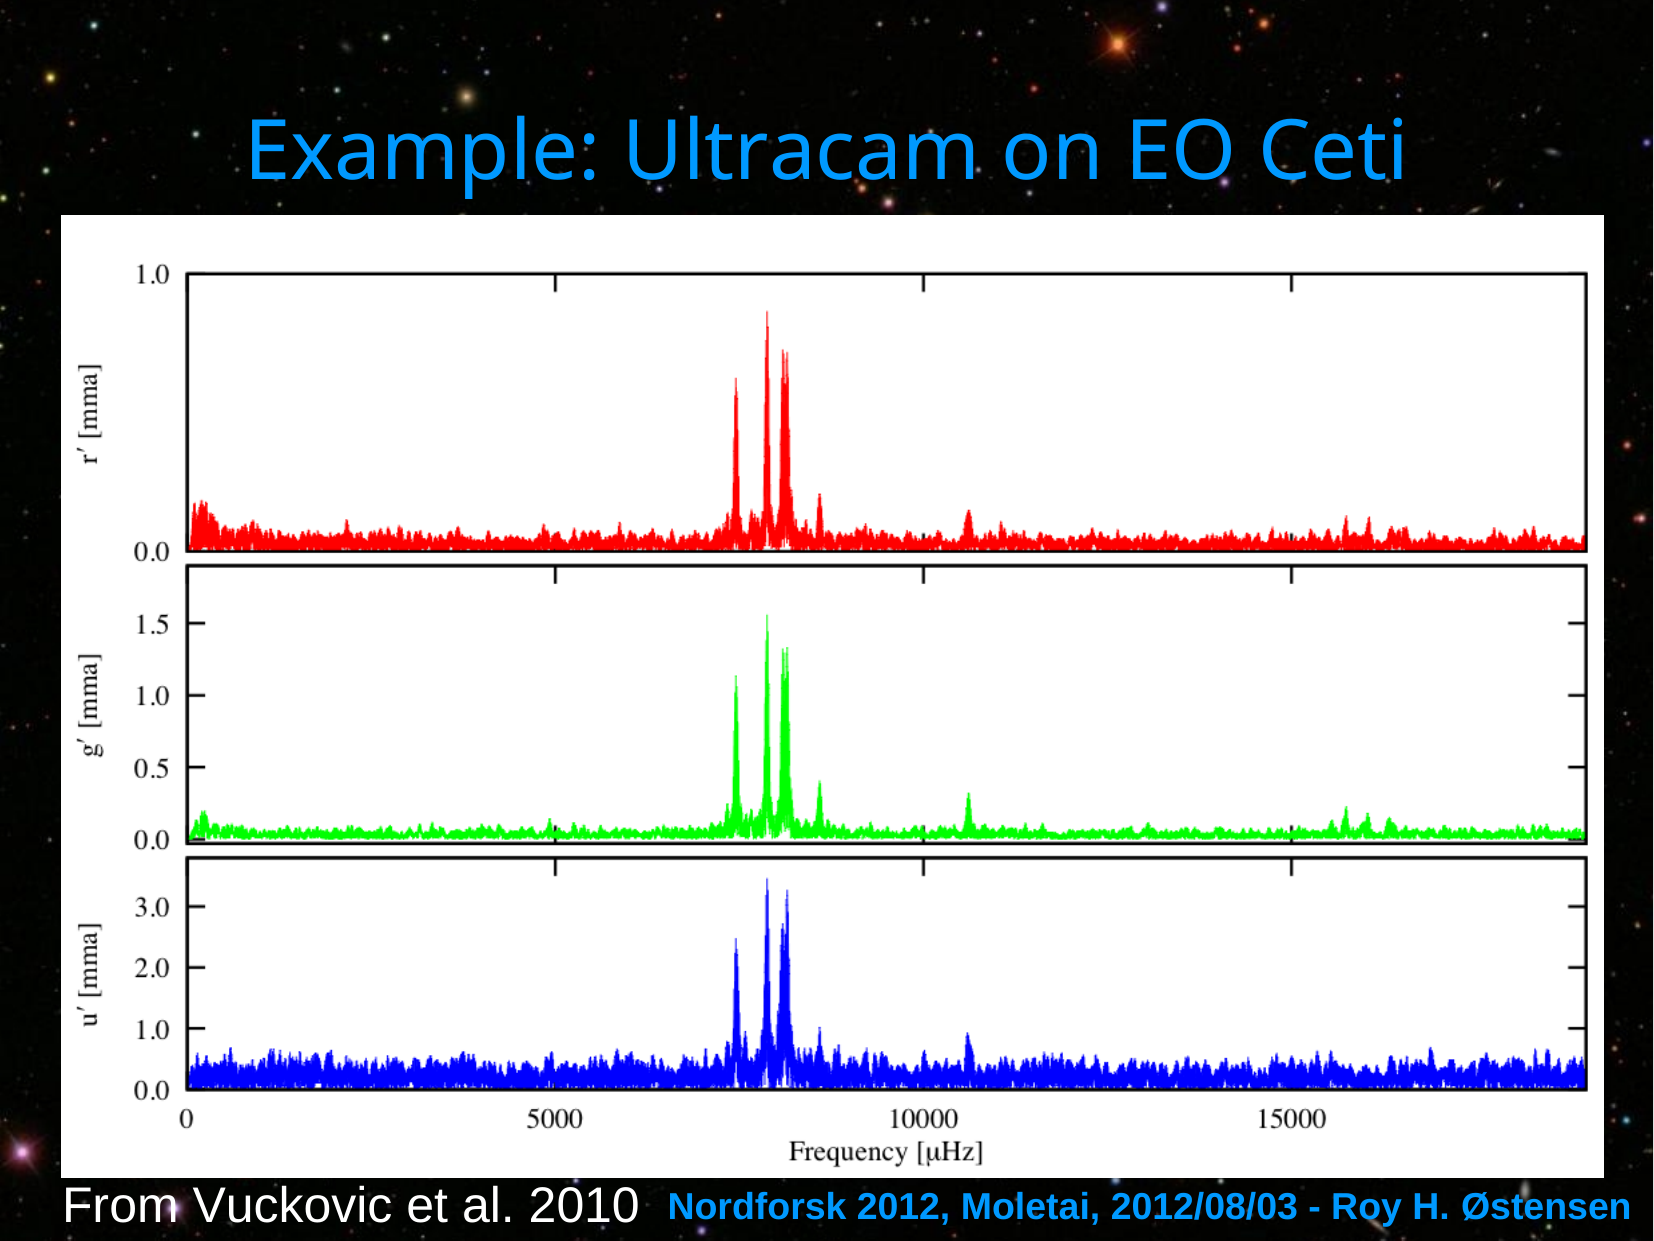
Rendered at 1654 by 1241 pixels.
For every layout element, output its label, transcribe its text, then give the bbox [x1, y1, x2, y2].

title Example: Ultracam on EO Ceti [121, 43, 1534, 215]
text_box From Vuckovic et al. 2010 [62, 1178, 668, 1235]
picture [0, 0, 1654, 1241]
